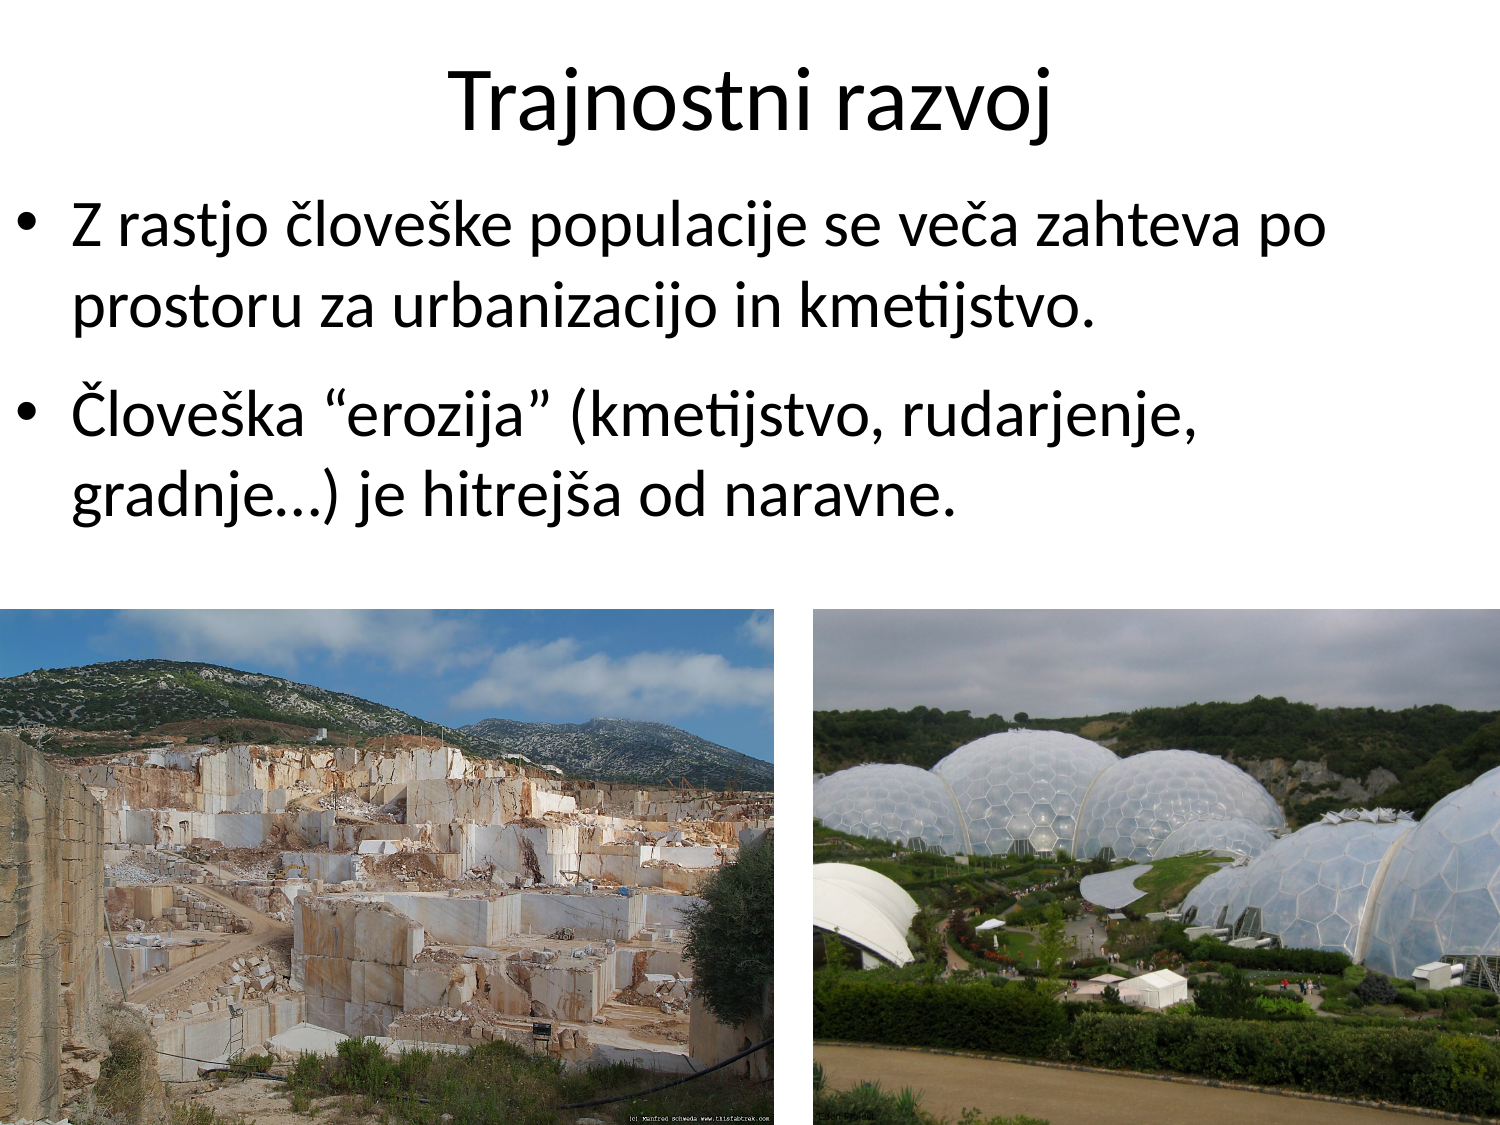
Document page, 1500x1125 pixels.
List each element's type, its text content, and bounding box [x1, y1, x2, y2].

list Z rastjo človeške populacije se veča zahteva po prostoru za urbanizacijo in kmetijstvo. Človeška “erozija” (kmetijstvo, rudarjenje, gradnje…) je hitrejša od naravne. [0, 172, 1500, 1005]
picture [0, 609, 774, 1125]
title Trajnostni razvoj [76, 0, 1427, 172]
picture [813, 609, 1500, 1125]
